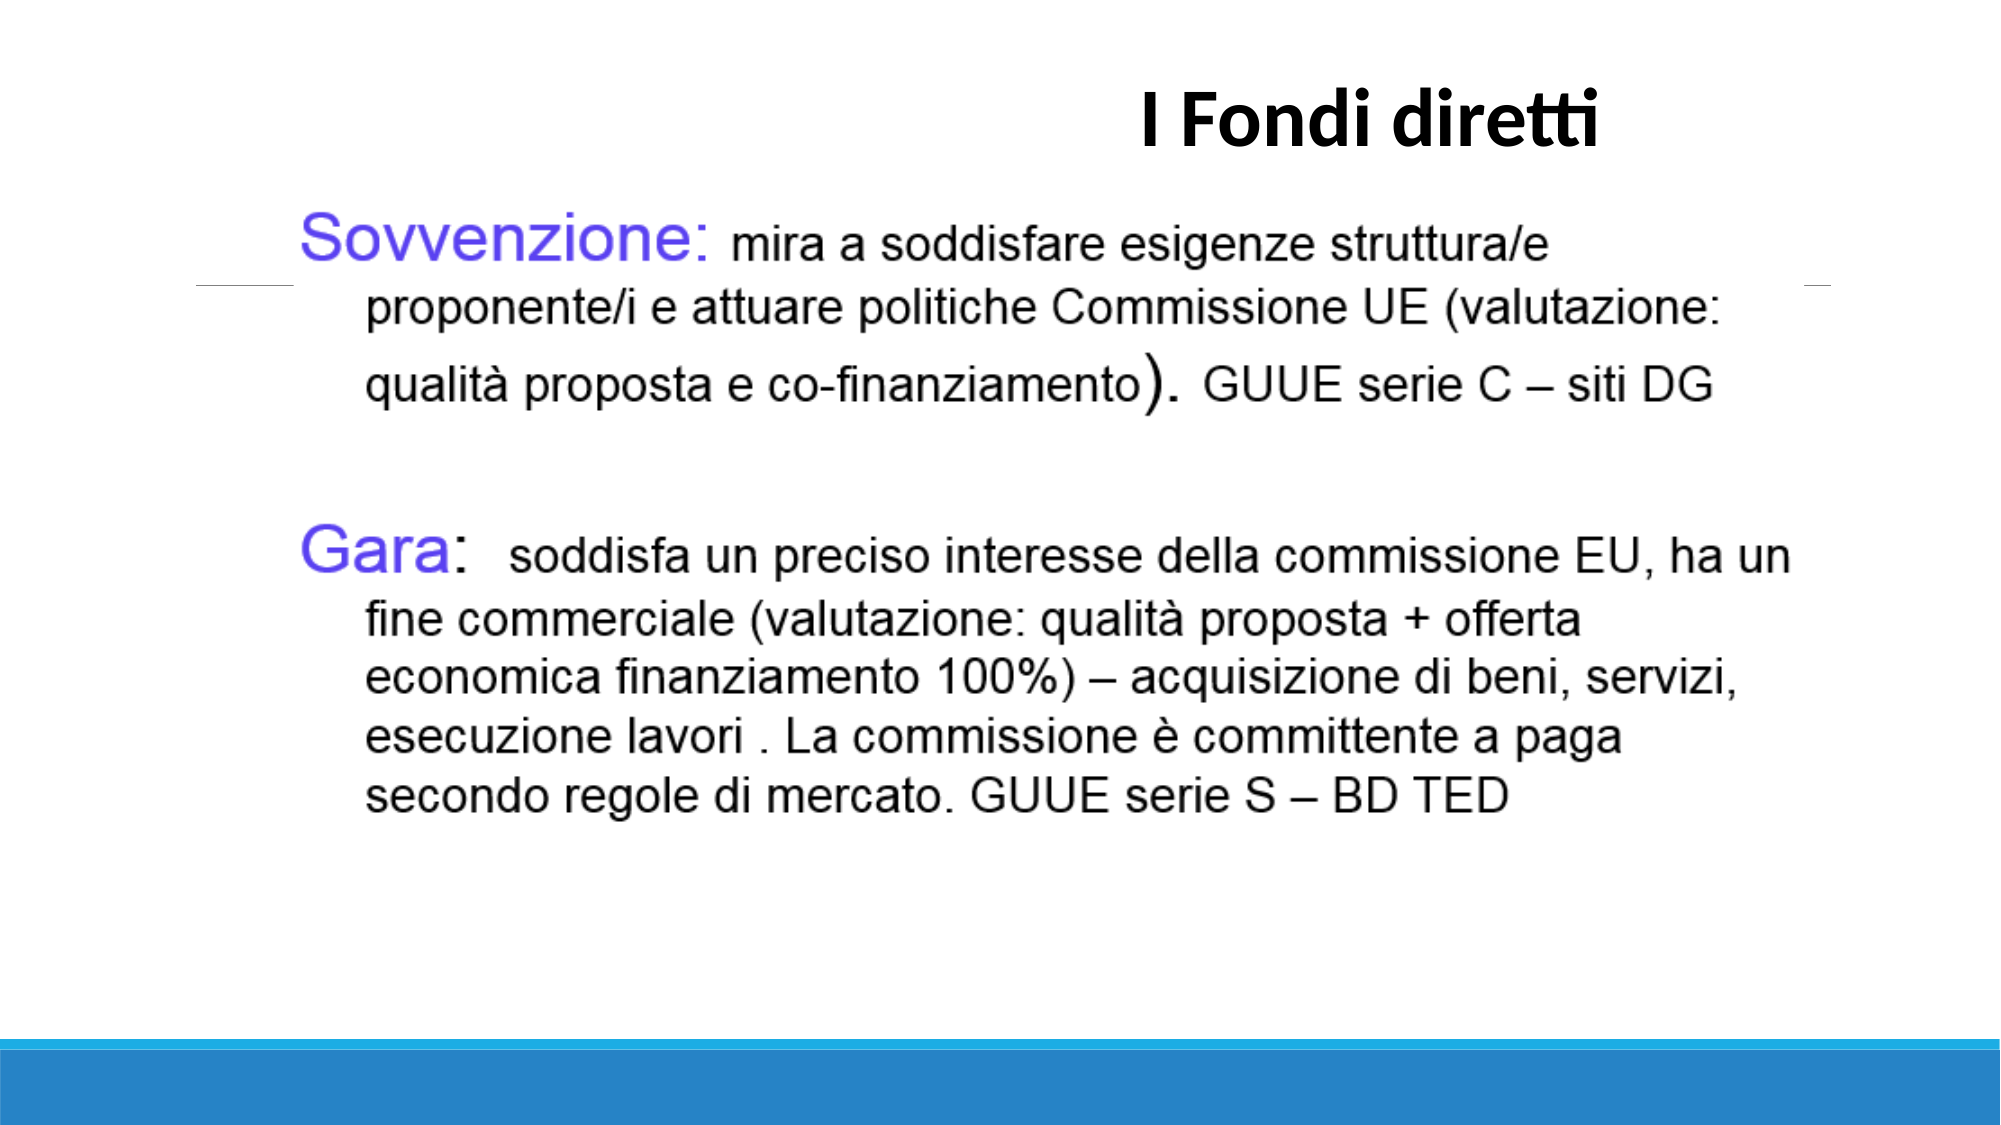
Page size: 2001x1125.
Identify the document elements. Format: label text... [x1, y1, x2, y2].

text_box I Fondi diretti [1125, 55, 1805, 171]
picture [293, 171, 1805, 907]
